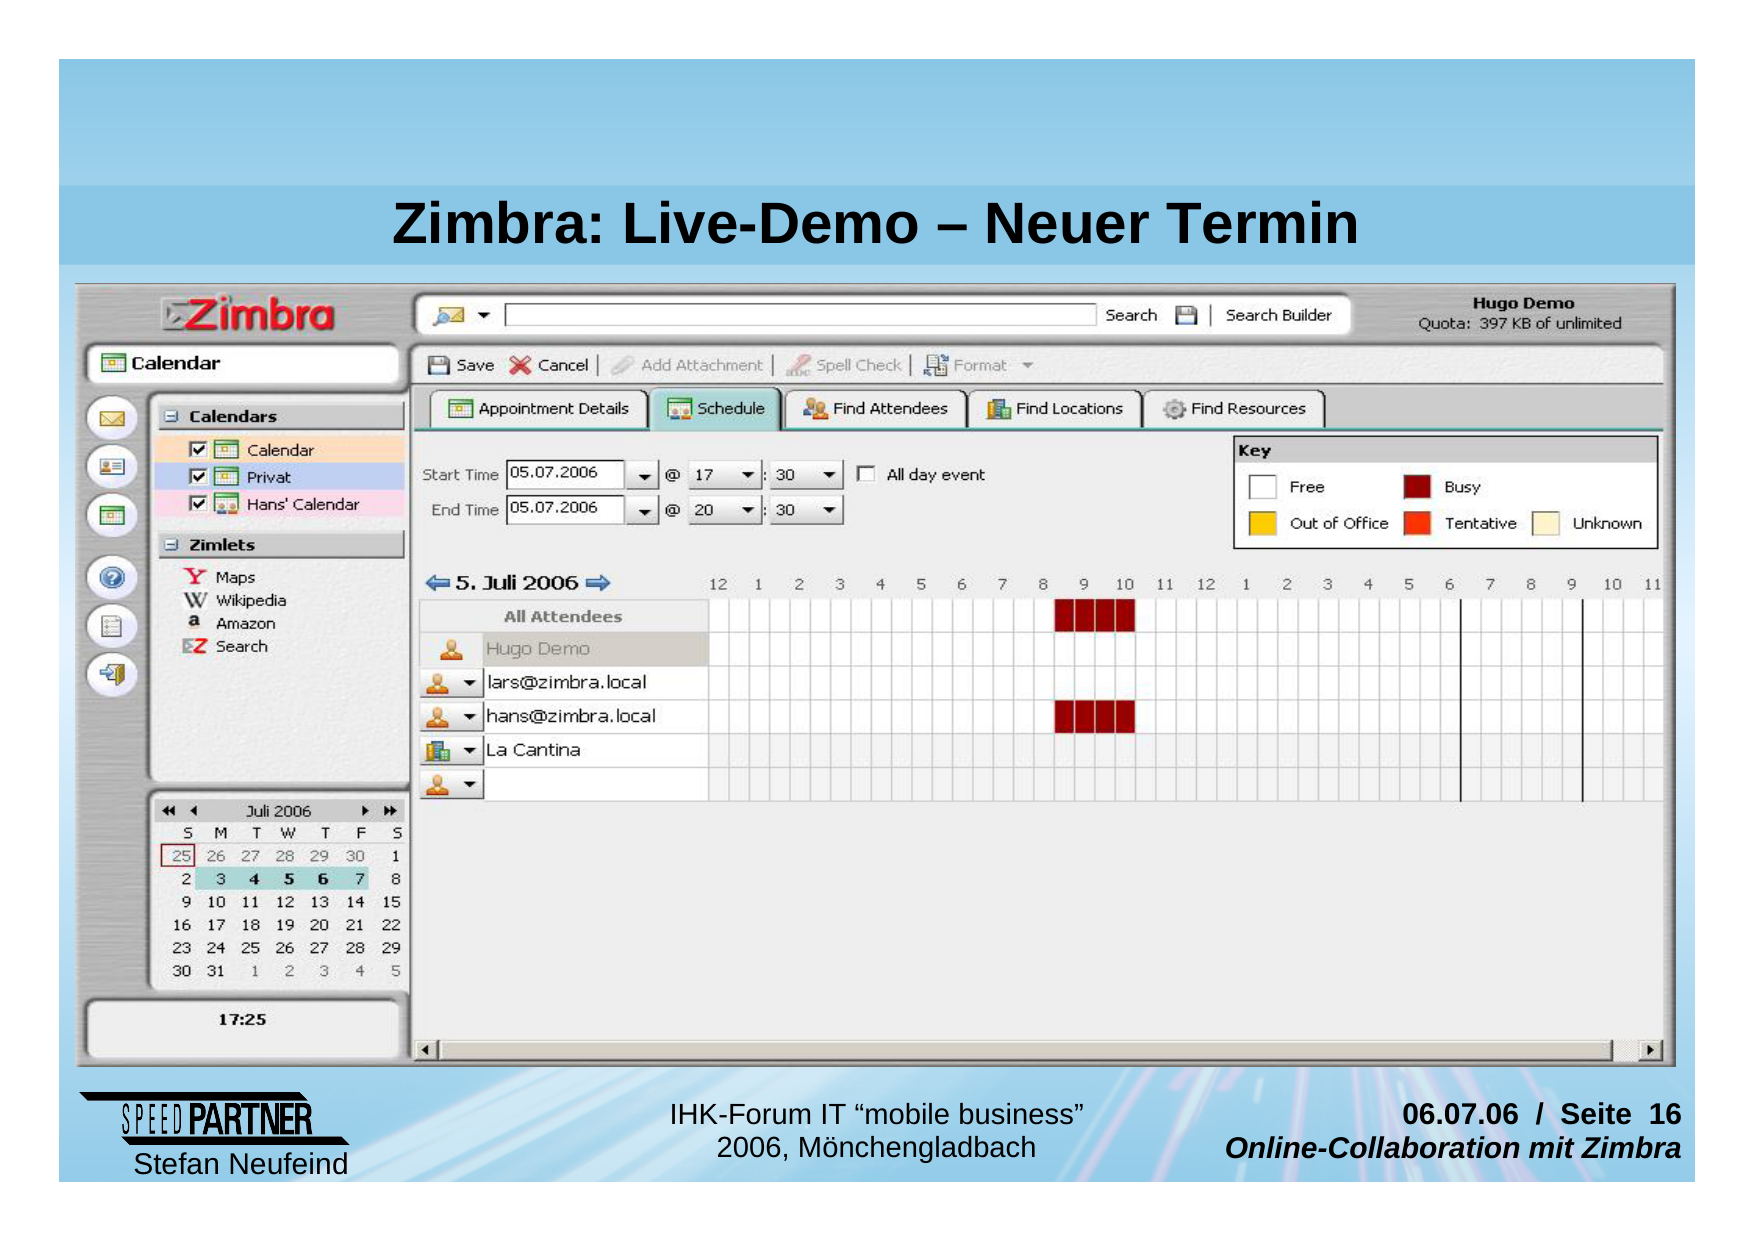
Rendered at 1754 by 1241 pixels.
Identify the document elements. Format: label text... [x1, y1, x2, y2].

picture [59, 59, 1695, 185]
title Zimbra: Live-Demo – Neuer Termin [59, 190, 1695, 257]
picture [59, 265, 1695, 1182]
